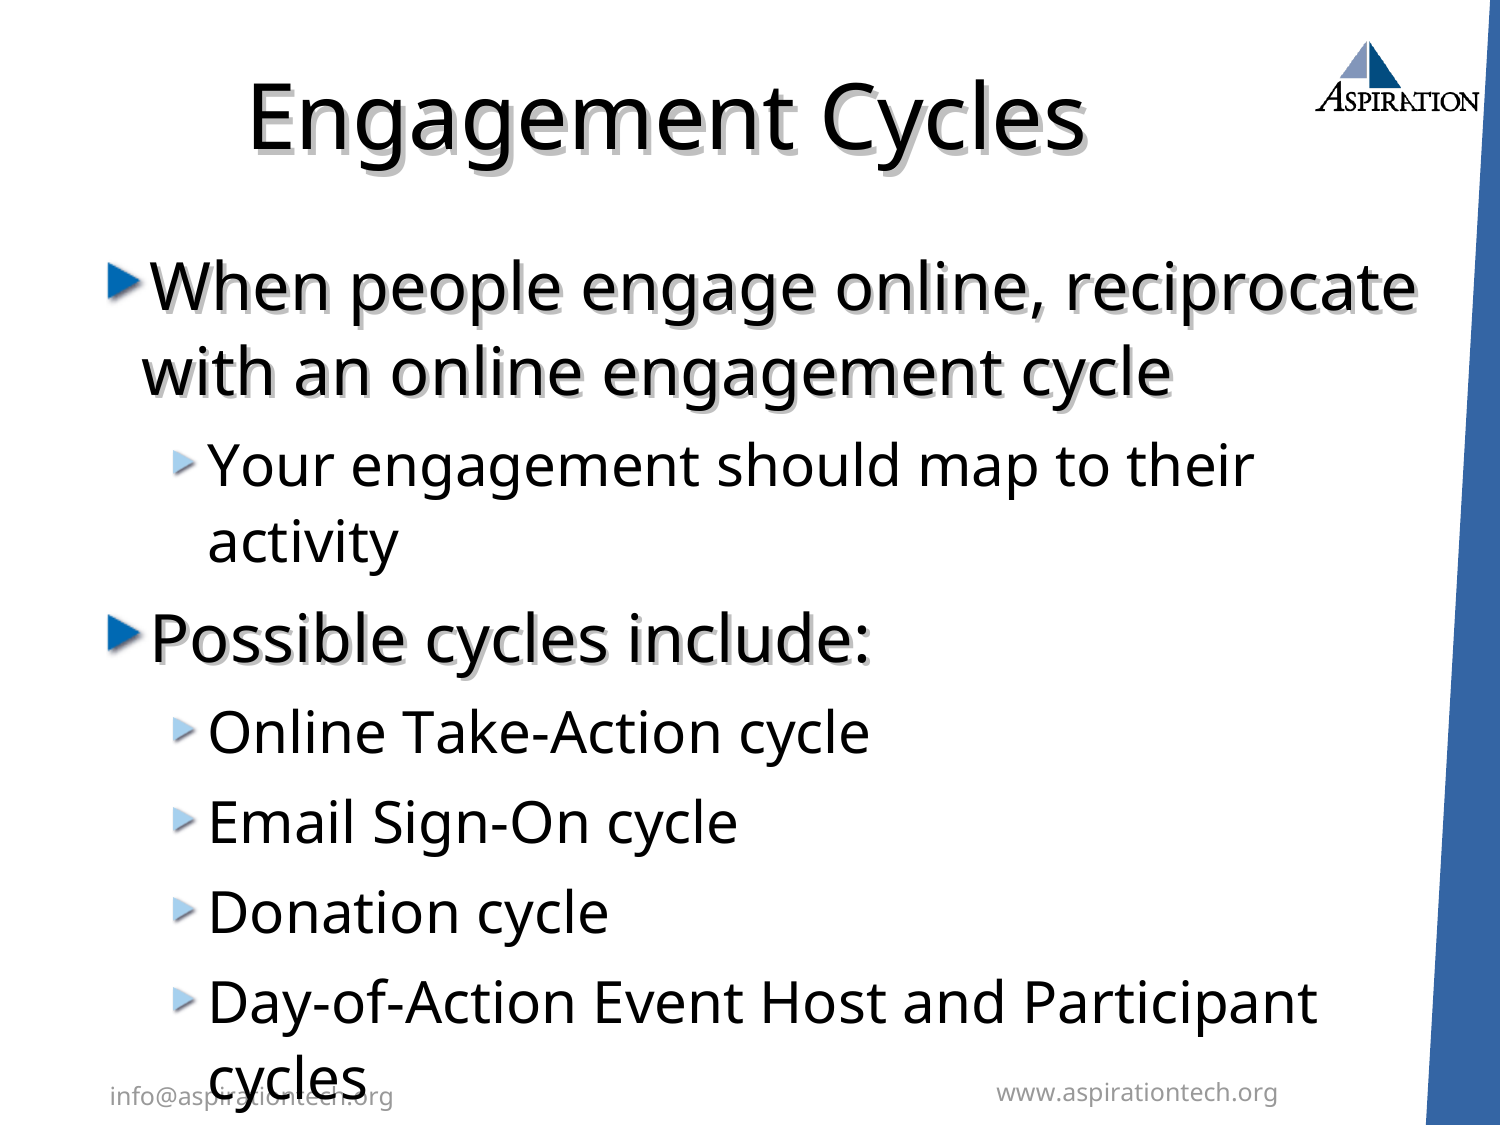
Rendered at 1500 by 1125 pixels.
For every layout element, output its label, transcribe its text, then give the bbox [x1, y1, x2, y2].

picture [171, 984, 200, 1017]
title Engagement Cycles [49, 19, 1284, 206]
list When people engage online, reciprocate with an online engagement cycle Your engagement should map to their activity Possible cycles include: Online Take-Action cycle Email Sign-On cycle Donation cycle Day-of-Action Event Host and Participant cycles [49, 238, 1447, 961]
picture [1315, 41, 1480, 120]
